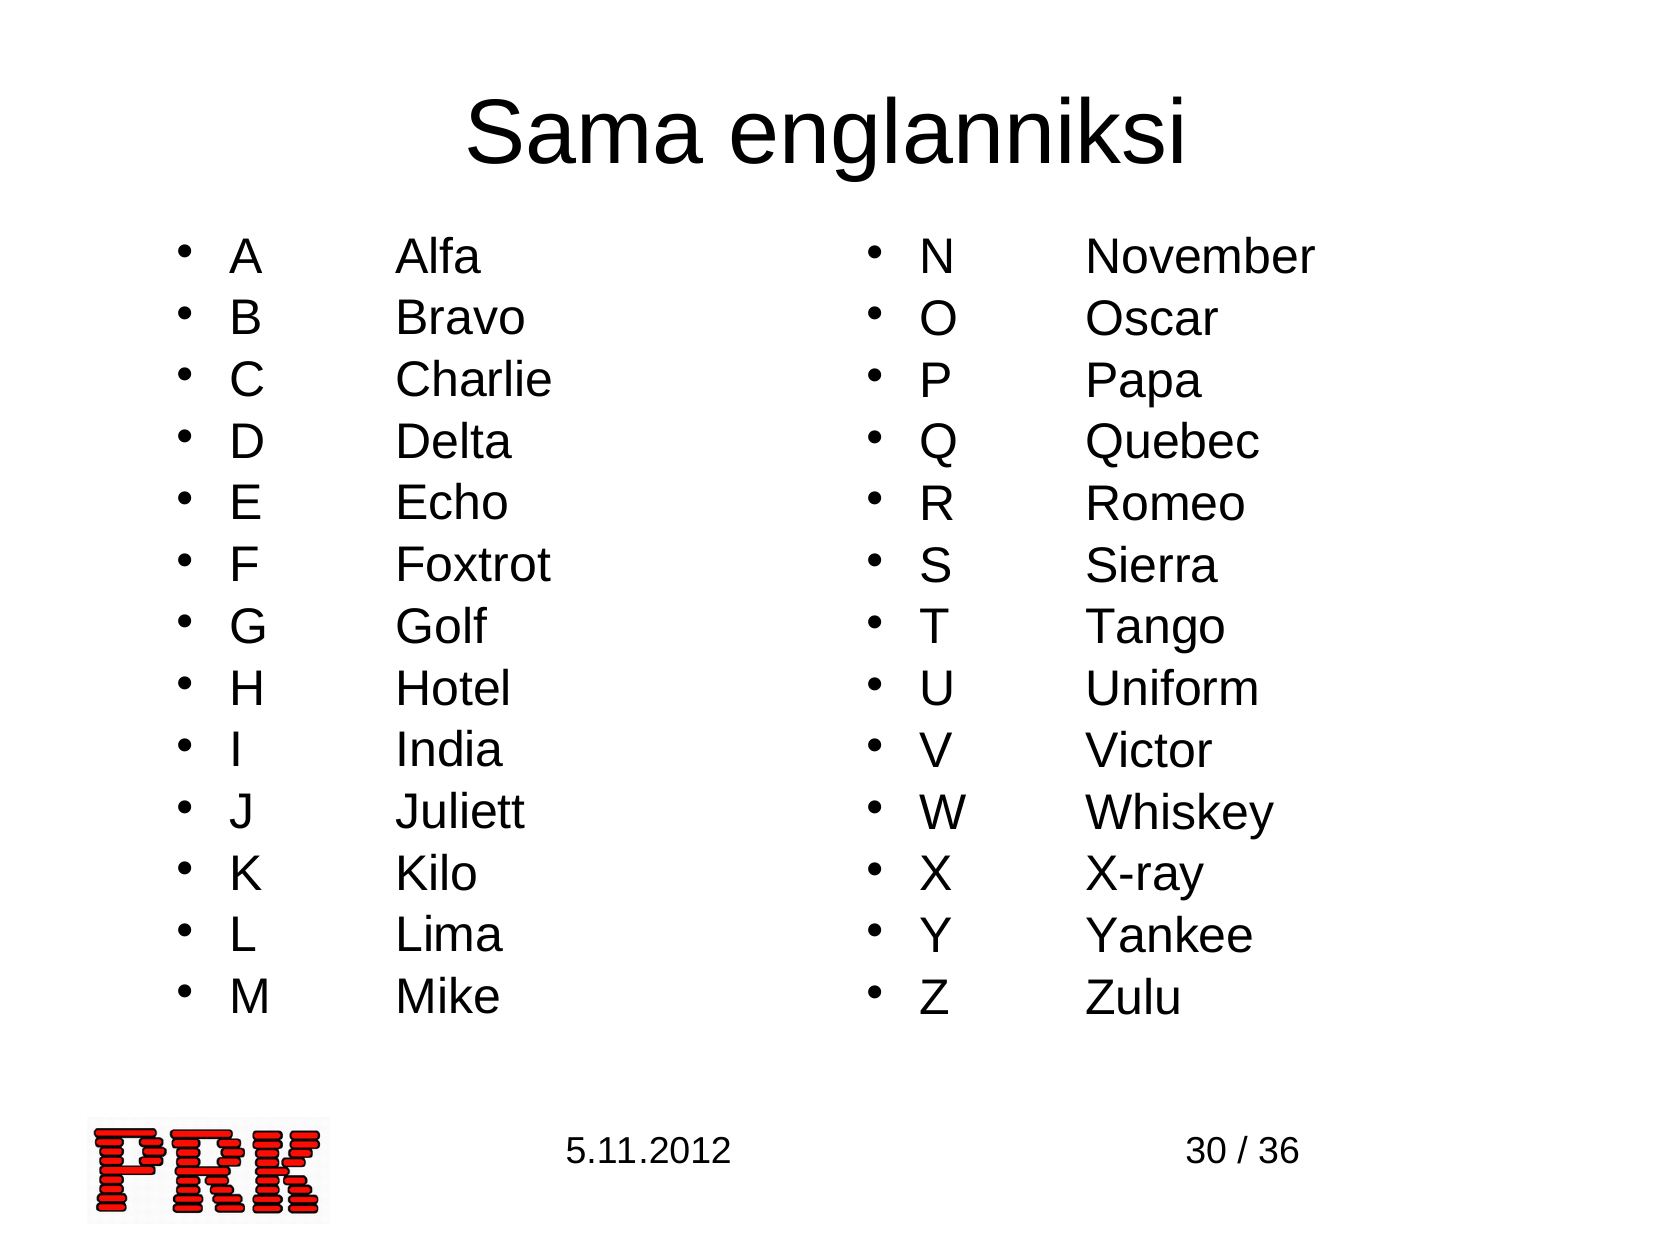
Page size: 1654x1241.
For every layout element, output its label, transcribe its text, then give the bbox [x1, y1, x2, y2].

list A Alfa B Bravo C Charlie D Delta E Echo F Foxtrot G Golf H Hotel I India J Juliett K Kilo L Lima M Mike [158, 225, 886, 1045]
title Sama englanniksi [82, 49, 1571, 211]
list N November O Oscar P Papa Q Quebec R Romeo S Sierra T Tango U Uniform V Victor W Whiskey X X-ray Y Yankee Z Zulu [848, 225, 1576, 1044]
picture [87, 1117, 330, 1224]
